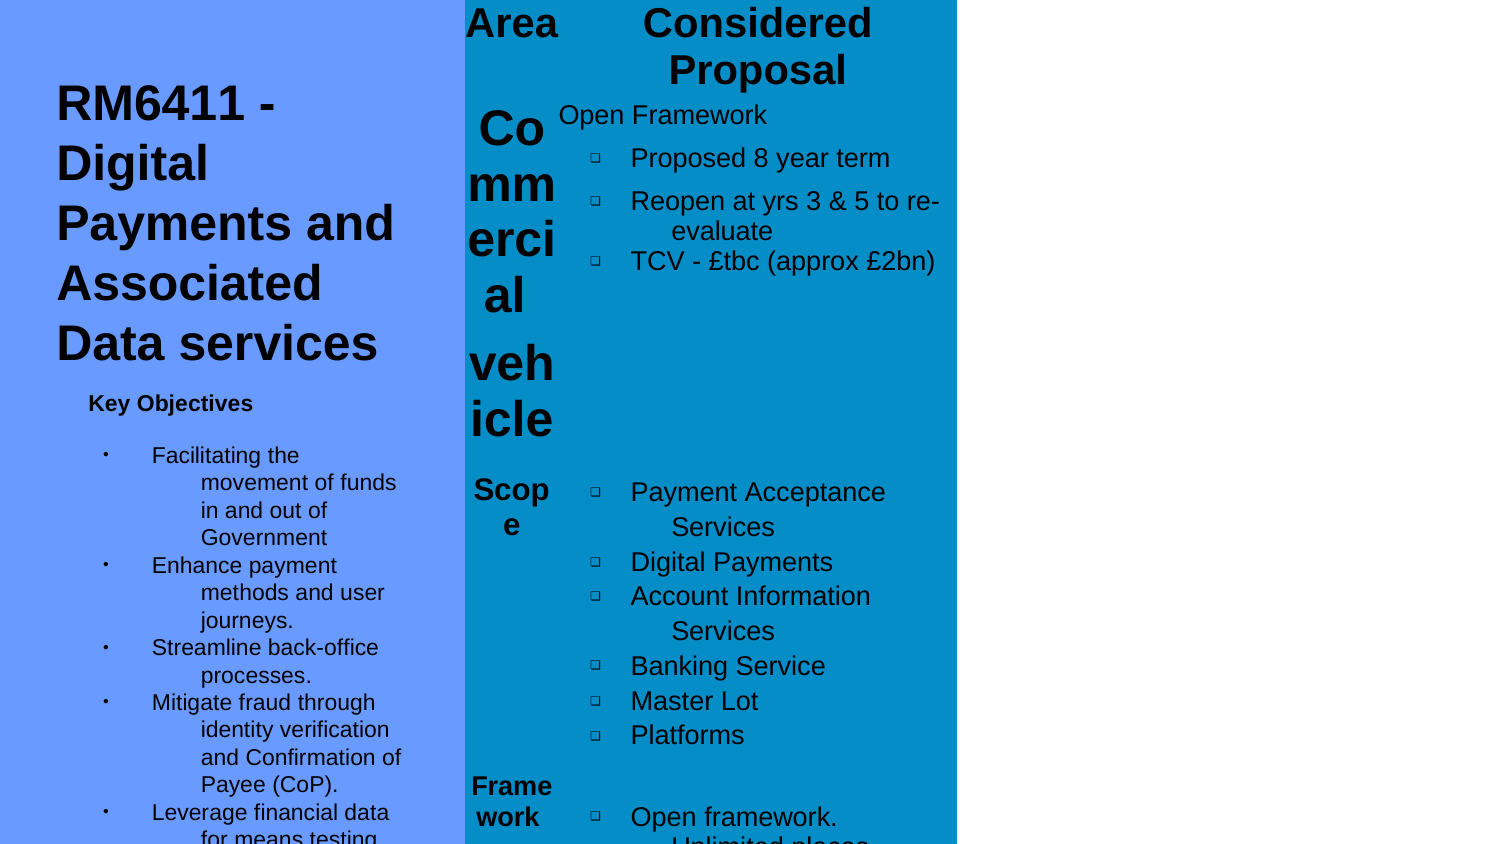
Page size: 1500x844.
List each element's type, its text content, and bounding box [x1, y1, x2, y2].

title RM6411 - Digital Payments and Associated Data services [56, 70, 433, 422]
table_header Area [465, 0, 559, 100]
table_header Considered Proposal [559, 0, 957, 100]
text_box Key Objectives Facilitating the movement of funds in and out of Government Enhance payment methods and user journeys. Streamline back-office processes. Mitigate fraud through identity verification and Confirmation of Payee (CoP). Leverage financial data for means testing and decision-making. [42, 379, 419, 839]
table_cell Commercial vehicle [465, 100, 559, 473]
table_cell Framework structure [465, 771, 559, 844]
table_cell Open Framework Proposed 8 year term Reopen at yrs 3 & 5 to re-evaluate TCV - £tbc (approx £2bn) [559, 100, 957, 473]
table_cell Scope [465, 473, 559, 771]
table_cell Open framework. Unlimited places [559, 771, 957, 844]
table_cell Payment Acceptance Services Digital Payments Account Information Services Banking Service Master Lot Platforms [559, 473, 957, 771]
